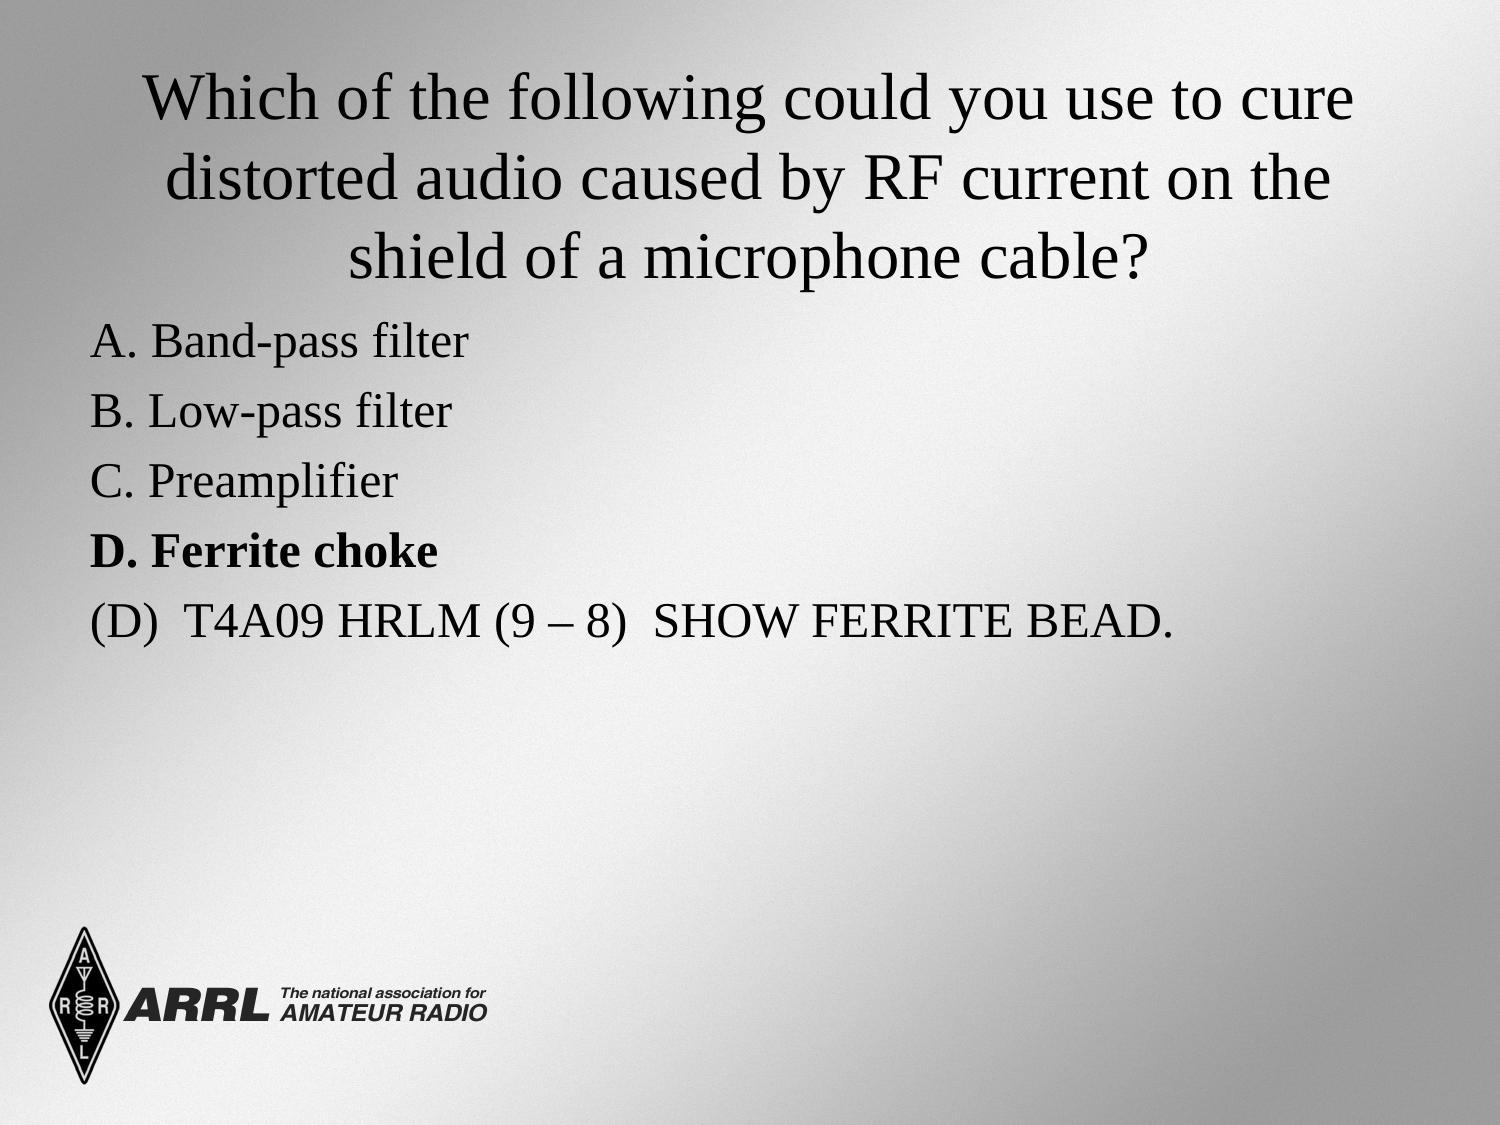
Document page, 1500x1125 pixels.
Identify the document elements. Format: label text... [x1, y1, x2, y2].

title Which of the following could you use to cure distorted audio caused by RF current on the shield of a microphone cable? [75, 45, 1425, 233]
list A. Band-pass filter B. Low-pass filter C. Preamplifier D. Ferrite choke (D) T4A09 HRLM (9 – 8) SHOW FERRITE BEAD. [75, 299, 1425, 1005]
picture [0, 0, 1500, 1125]
